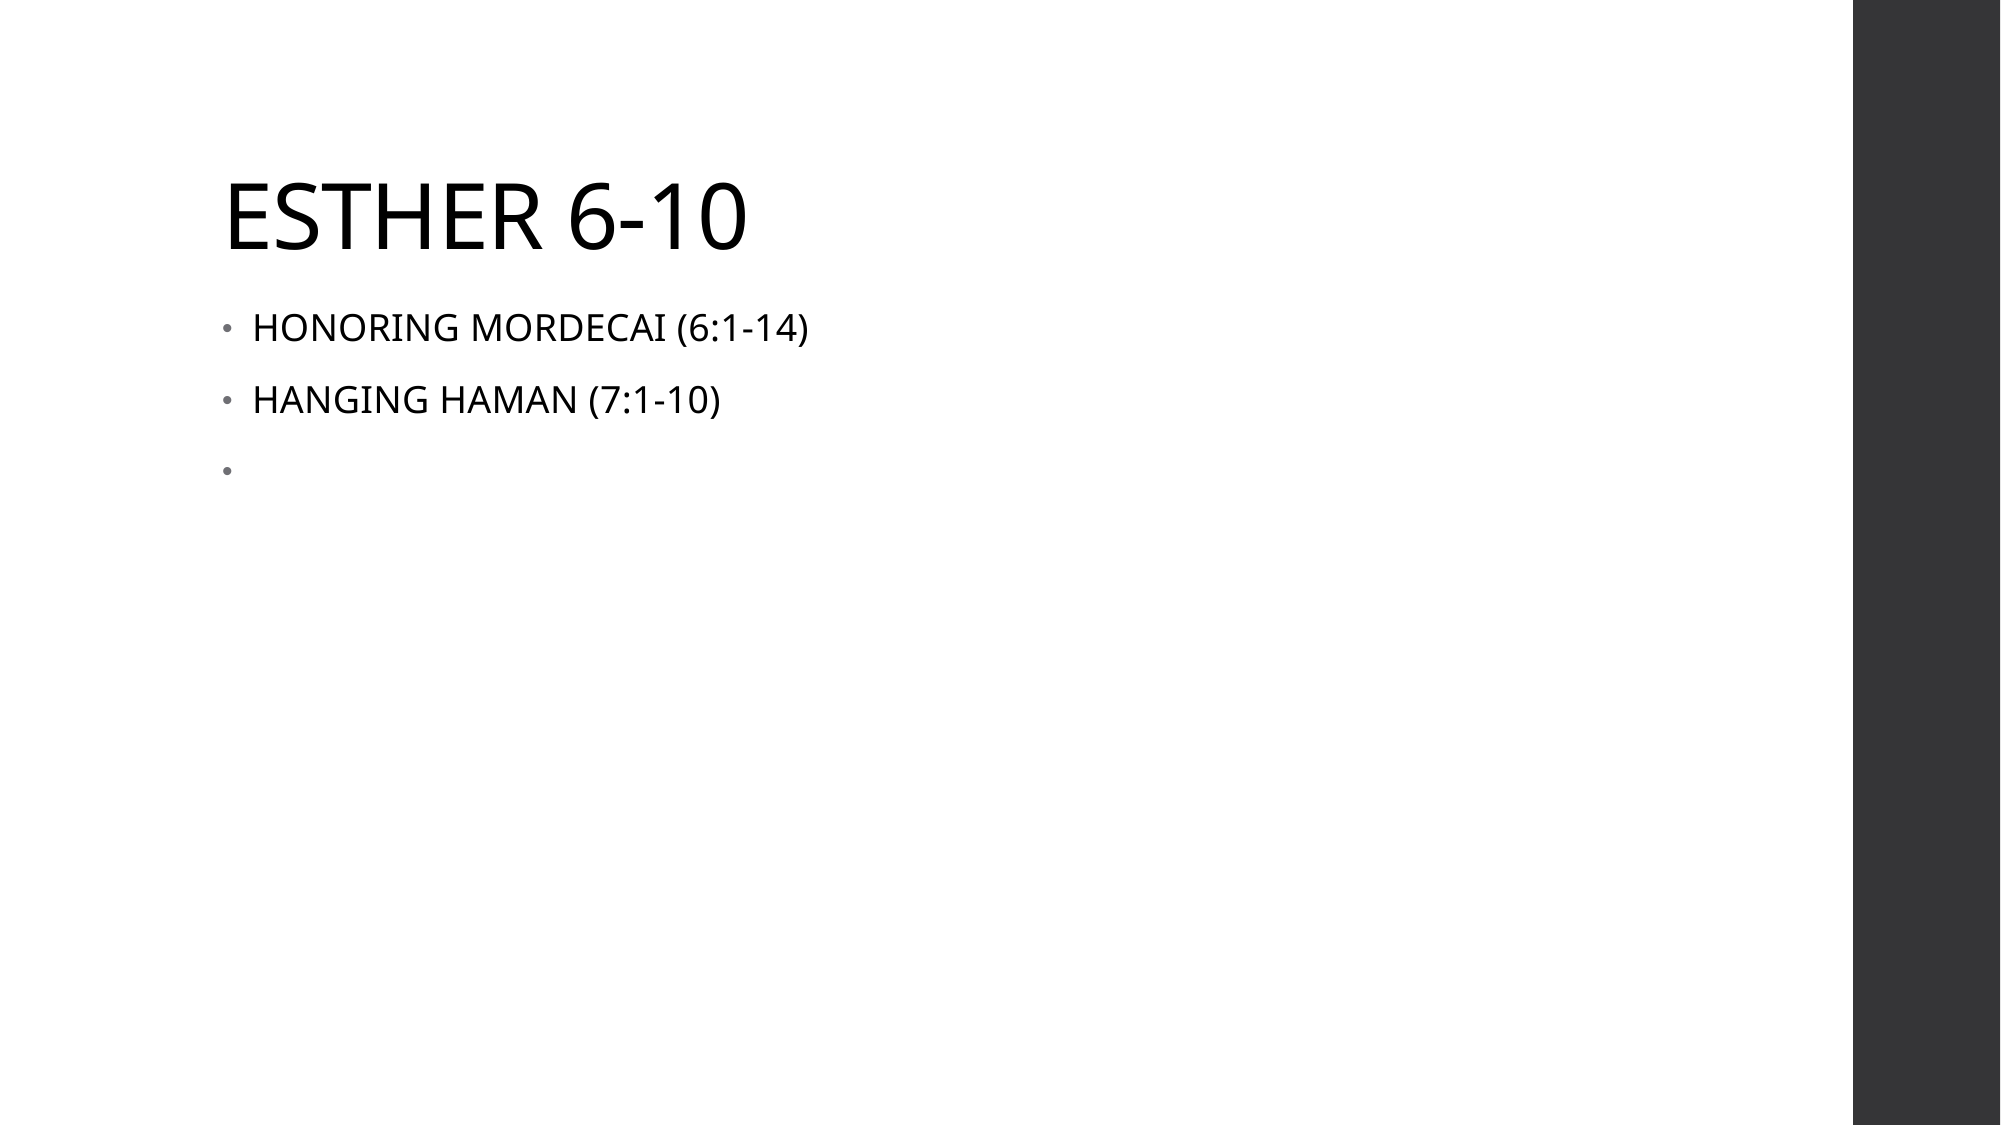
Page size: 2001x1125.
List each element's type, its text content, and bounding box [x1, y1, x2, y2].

list HONORING MORDECAI (6:1-14) HANGING HAMAN (7:1-10) [206, 299, 1617, 1014]
title ESTHER 6-10 [206, 60, 1797, 278]
